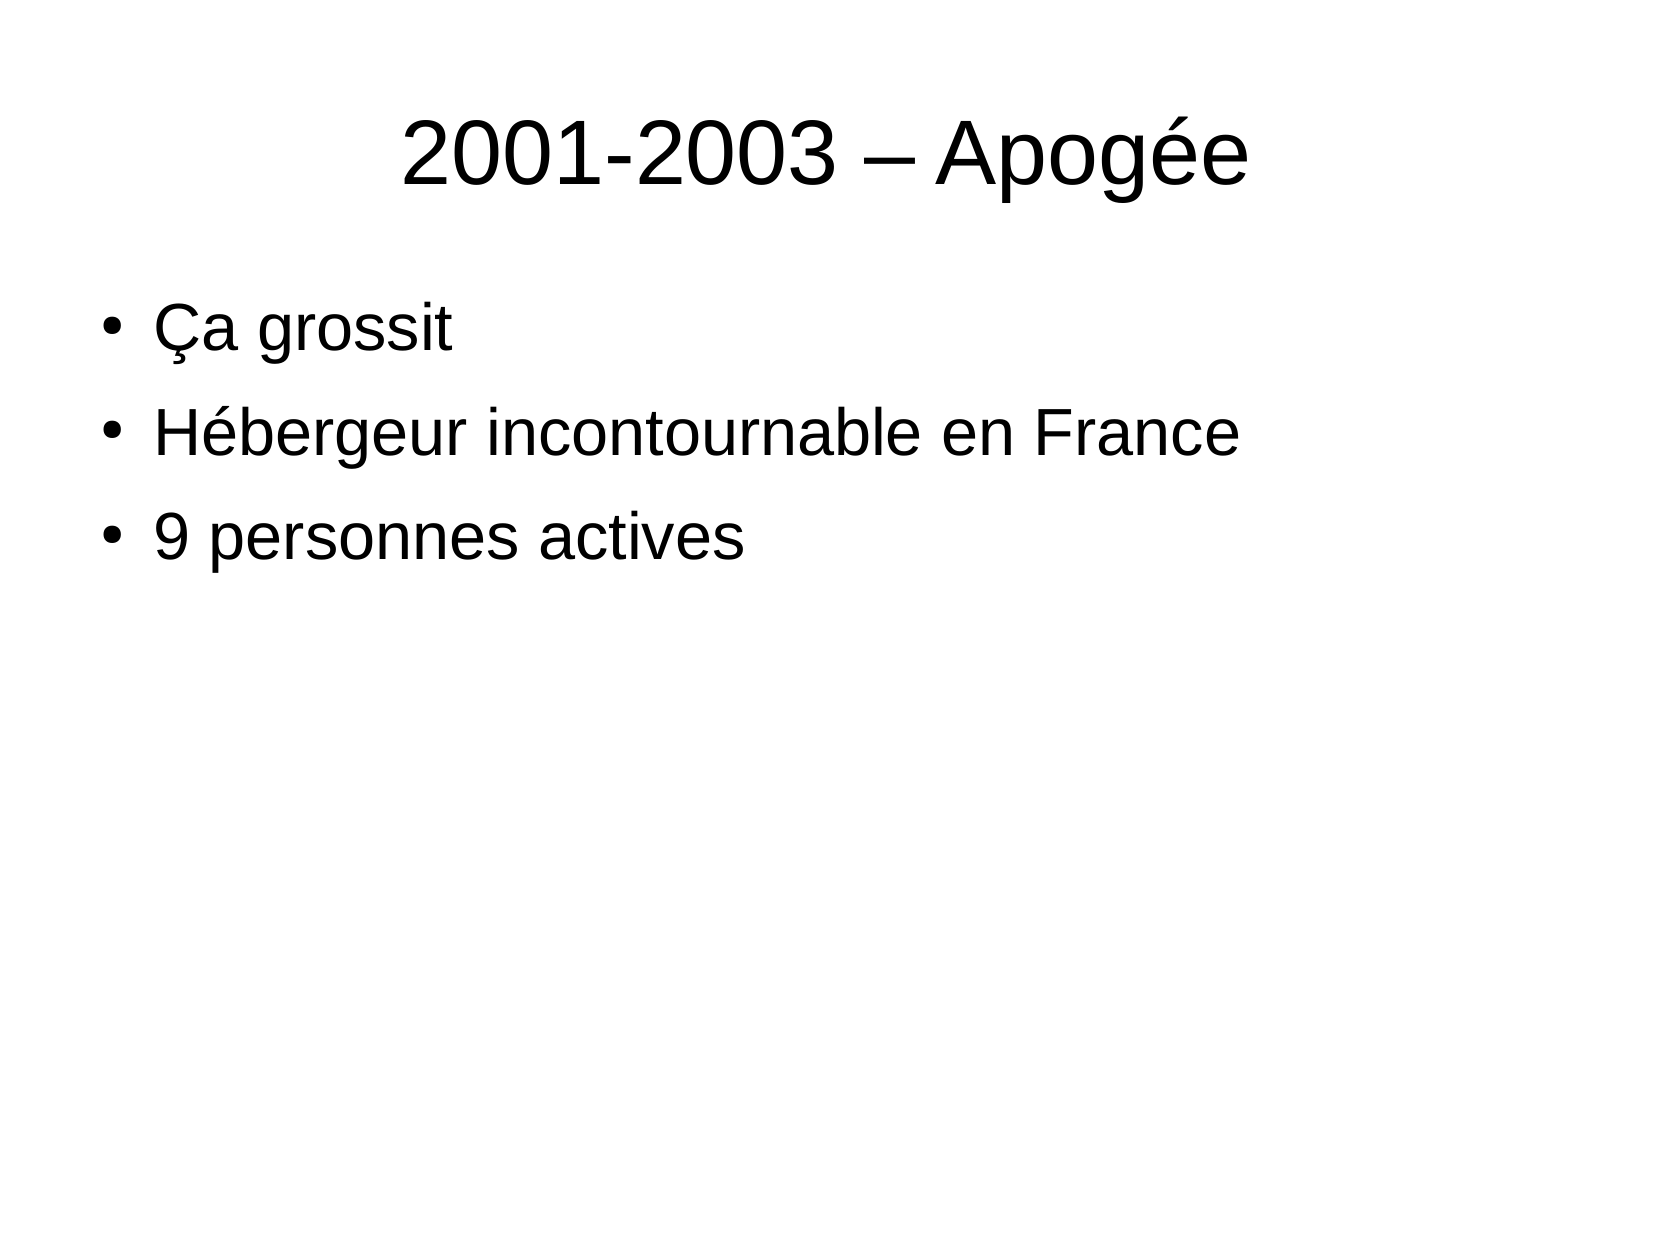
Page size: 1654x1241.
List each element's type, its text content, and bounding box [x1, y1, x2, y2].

list Ça grossit Hébergeur incontournable en France 9 personnes actives [82, 290, 1571, 1109]
title 2001-2003 – Apogée [82, 56, 1571, 250]
